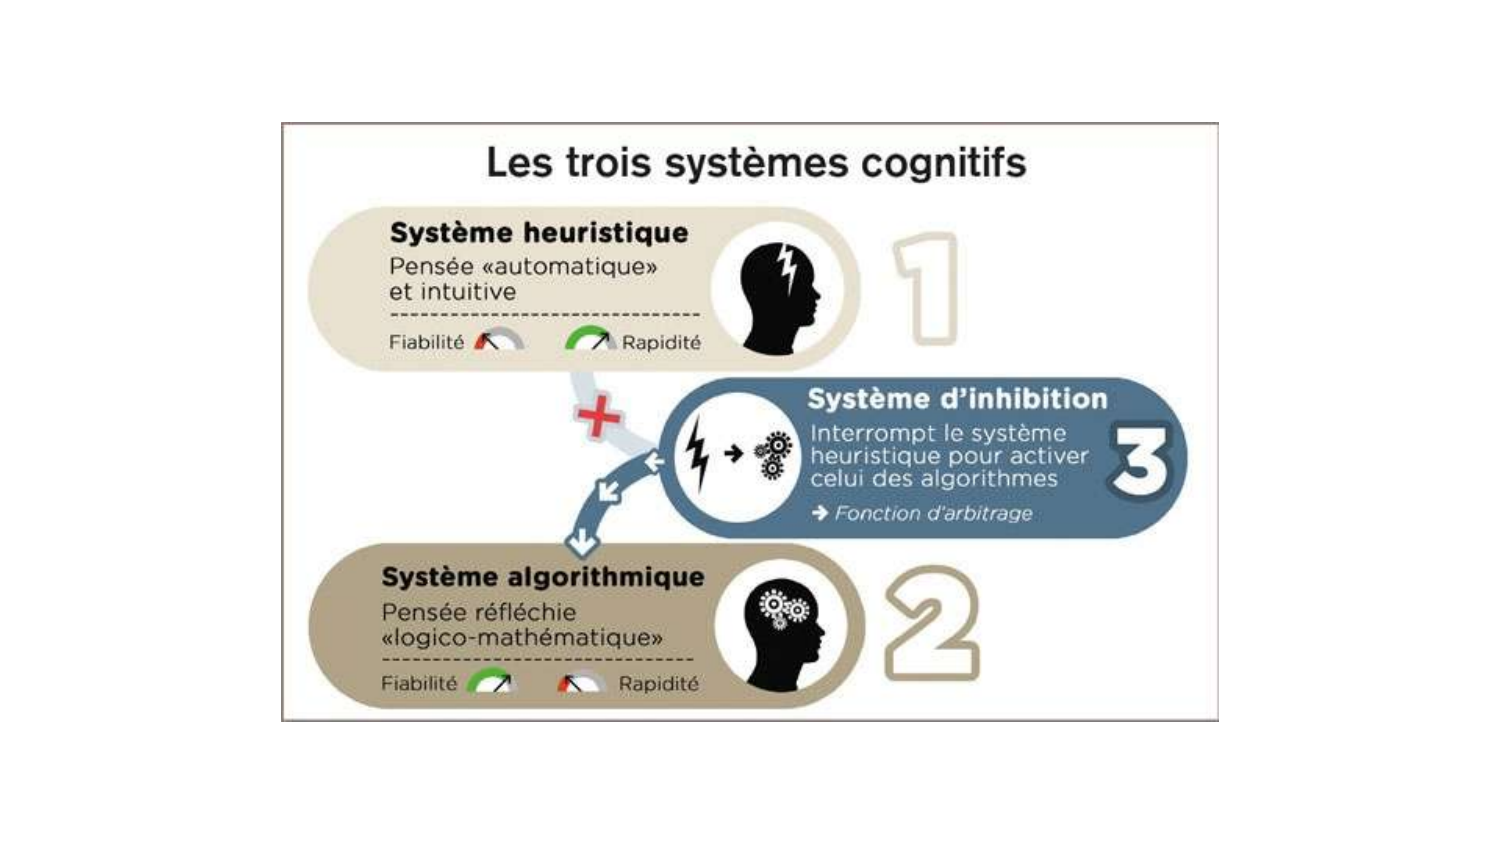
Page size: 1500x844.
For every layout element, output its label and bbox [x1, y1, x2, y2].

picture [281, 122, 1219, 722]
